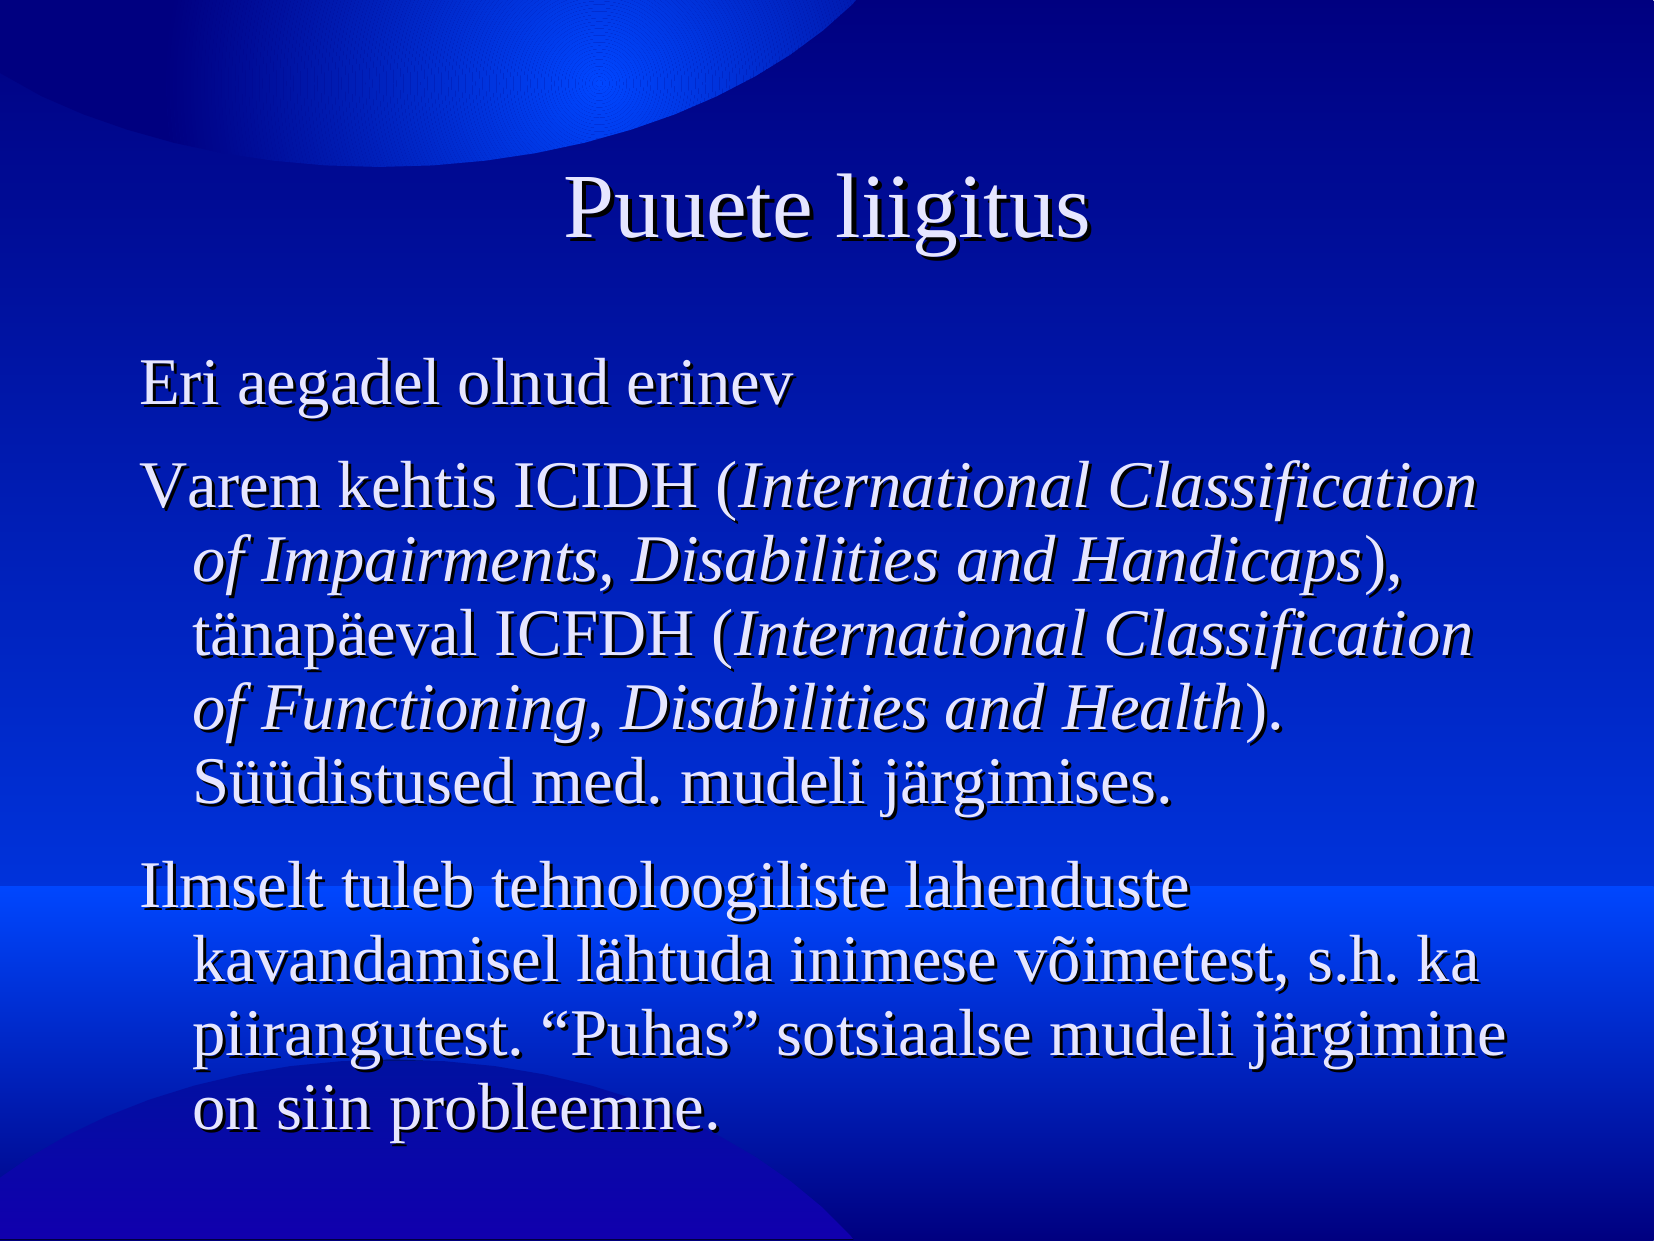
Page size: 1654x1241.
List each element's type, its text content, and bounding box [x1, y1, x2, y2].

title Puuete liigitus [121, 102, 1534, 311]
list Eri aegadel olnud erinev Varem kehtis ICIDH (International Classification of Impairments, Disabilities and Handicaps), tänapäeval ICFDH (International Classification of Functioning, Disabilities and Health). Süüdistused med. mudeli järgimises. Ilmselt tuleb tehnoloogiliste lahenduste kavandamisel lähtuda inimese võimetest, s.h. ka piirangutest. “Puhas” sotsiaalse mudeli järgimine on siin probleemne. [121, 344, 1534, 1145]
